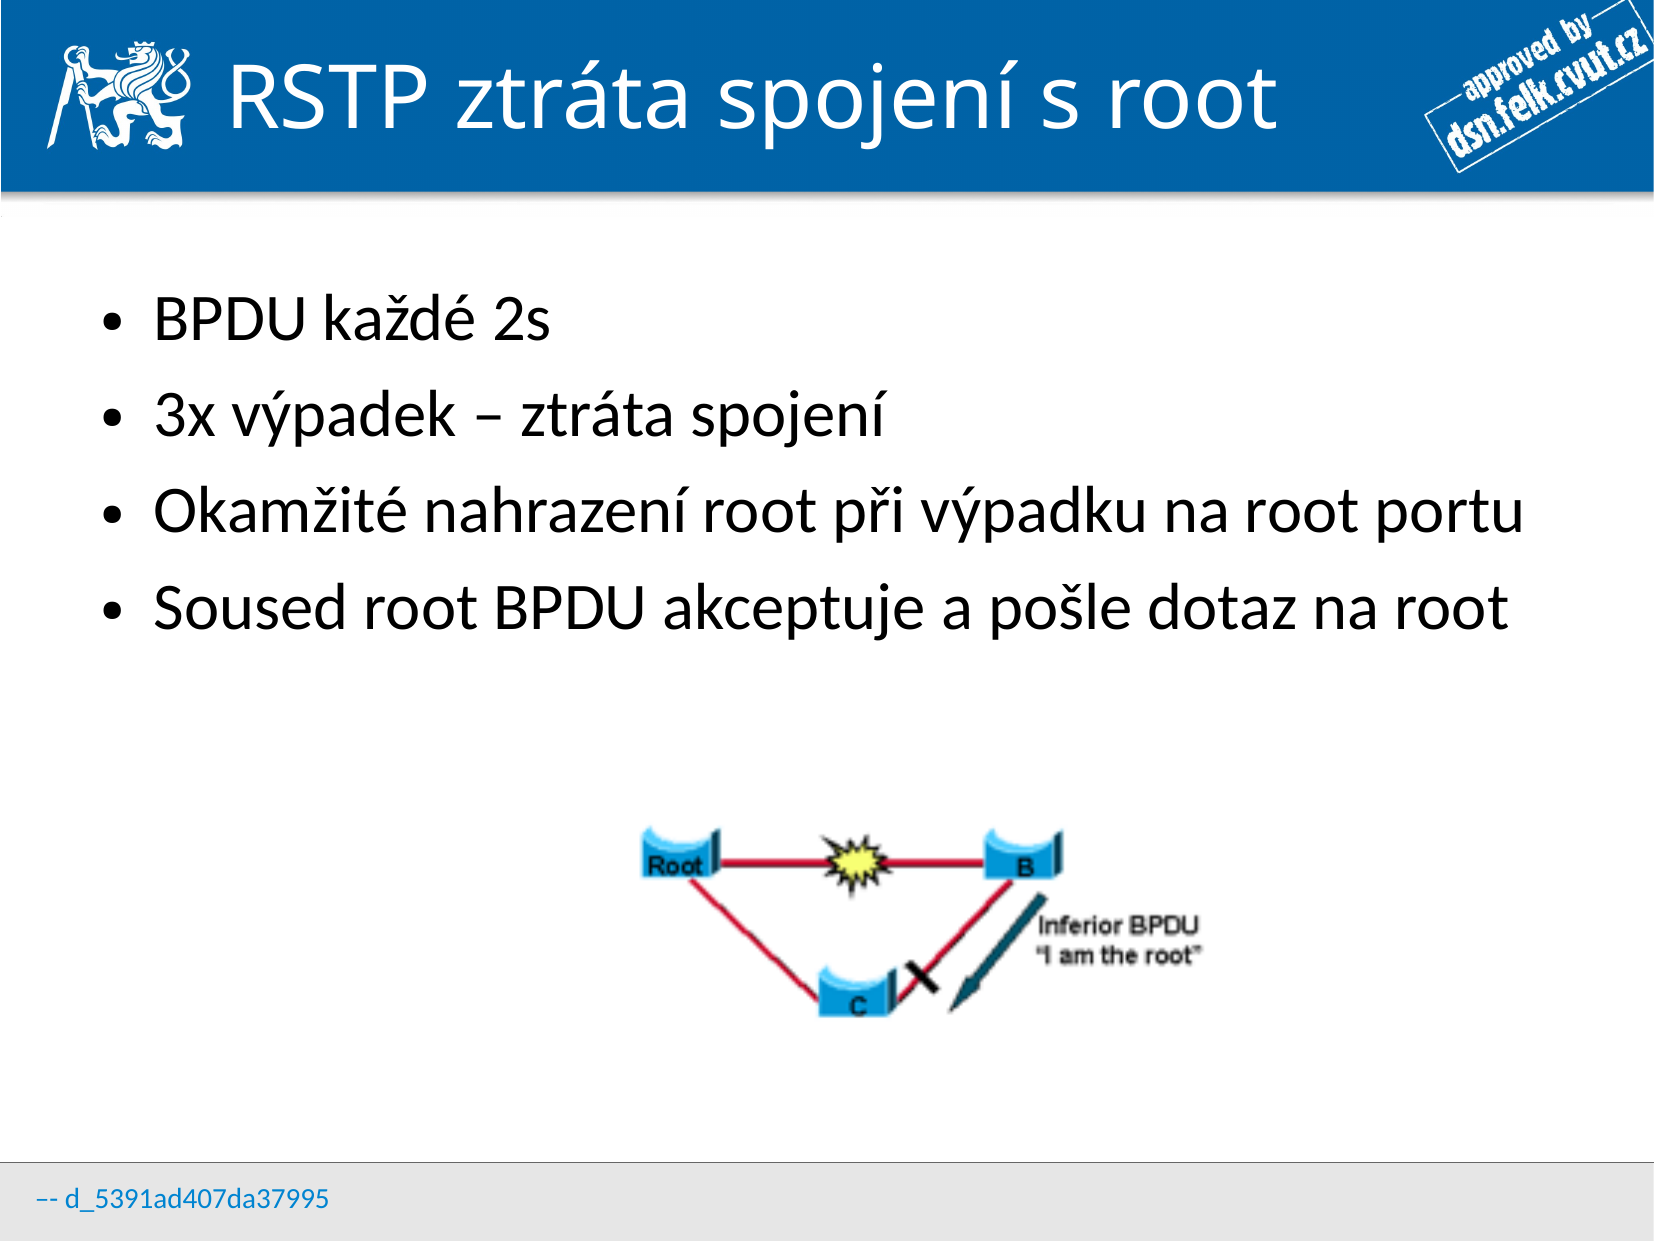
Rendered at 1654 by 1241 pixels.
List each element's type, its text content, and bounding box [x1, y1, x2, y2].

picture [507, 791, 1273, 1027]
list BPDU každé 2s 3x výpadek – ztráta spojení Okamžité nahrazení root při výpadku na root portu Soused root BPDU akceptuje a pošle dotaz na root [82, 290, 1571, 745]
title RSTP ztráta spojení s root [225, 0, 1426, 188]
picture [1, 0, 1654, 217]
